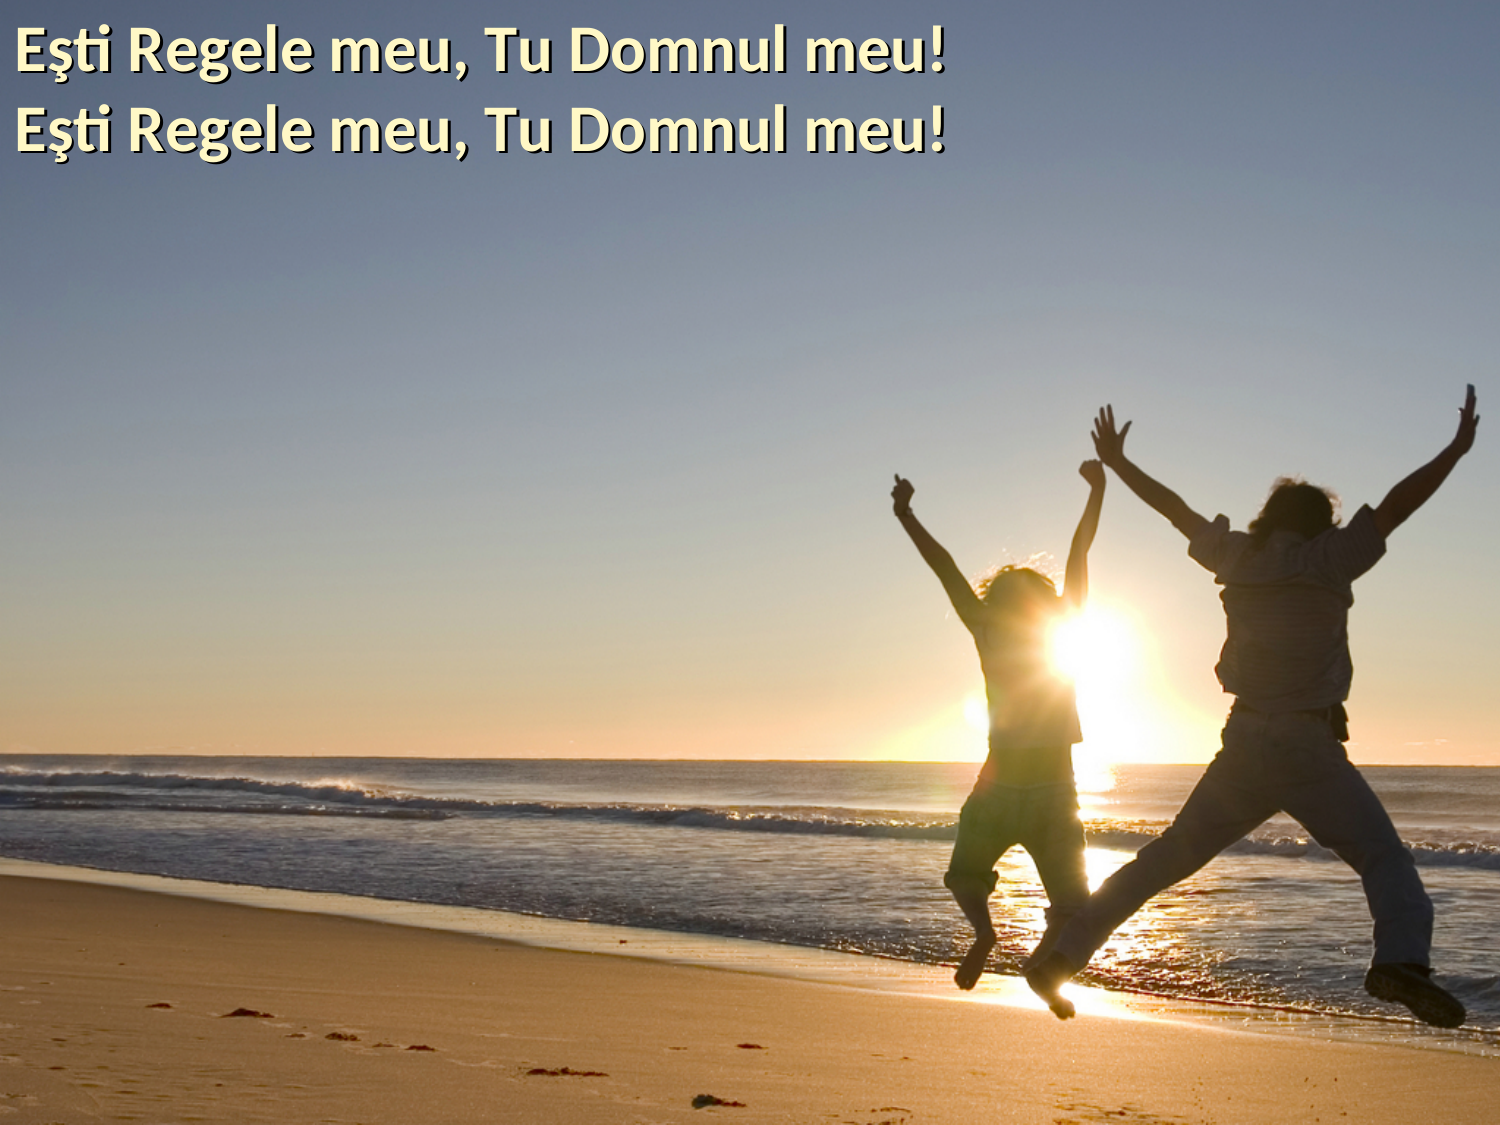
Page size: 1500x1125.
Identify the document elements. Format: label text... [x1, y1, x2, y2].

picture [0, 0, 1500, 1125]
text_box Eşti Regele meu, Tu Domnul meu! Eşti Regele meu, Tu Domnul meu! [0, 0, 1388, 502]
